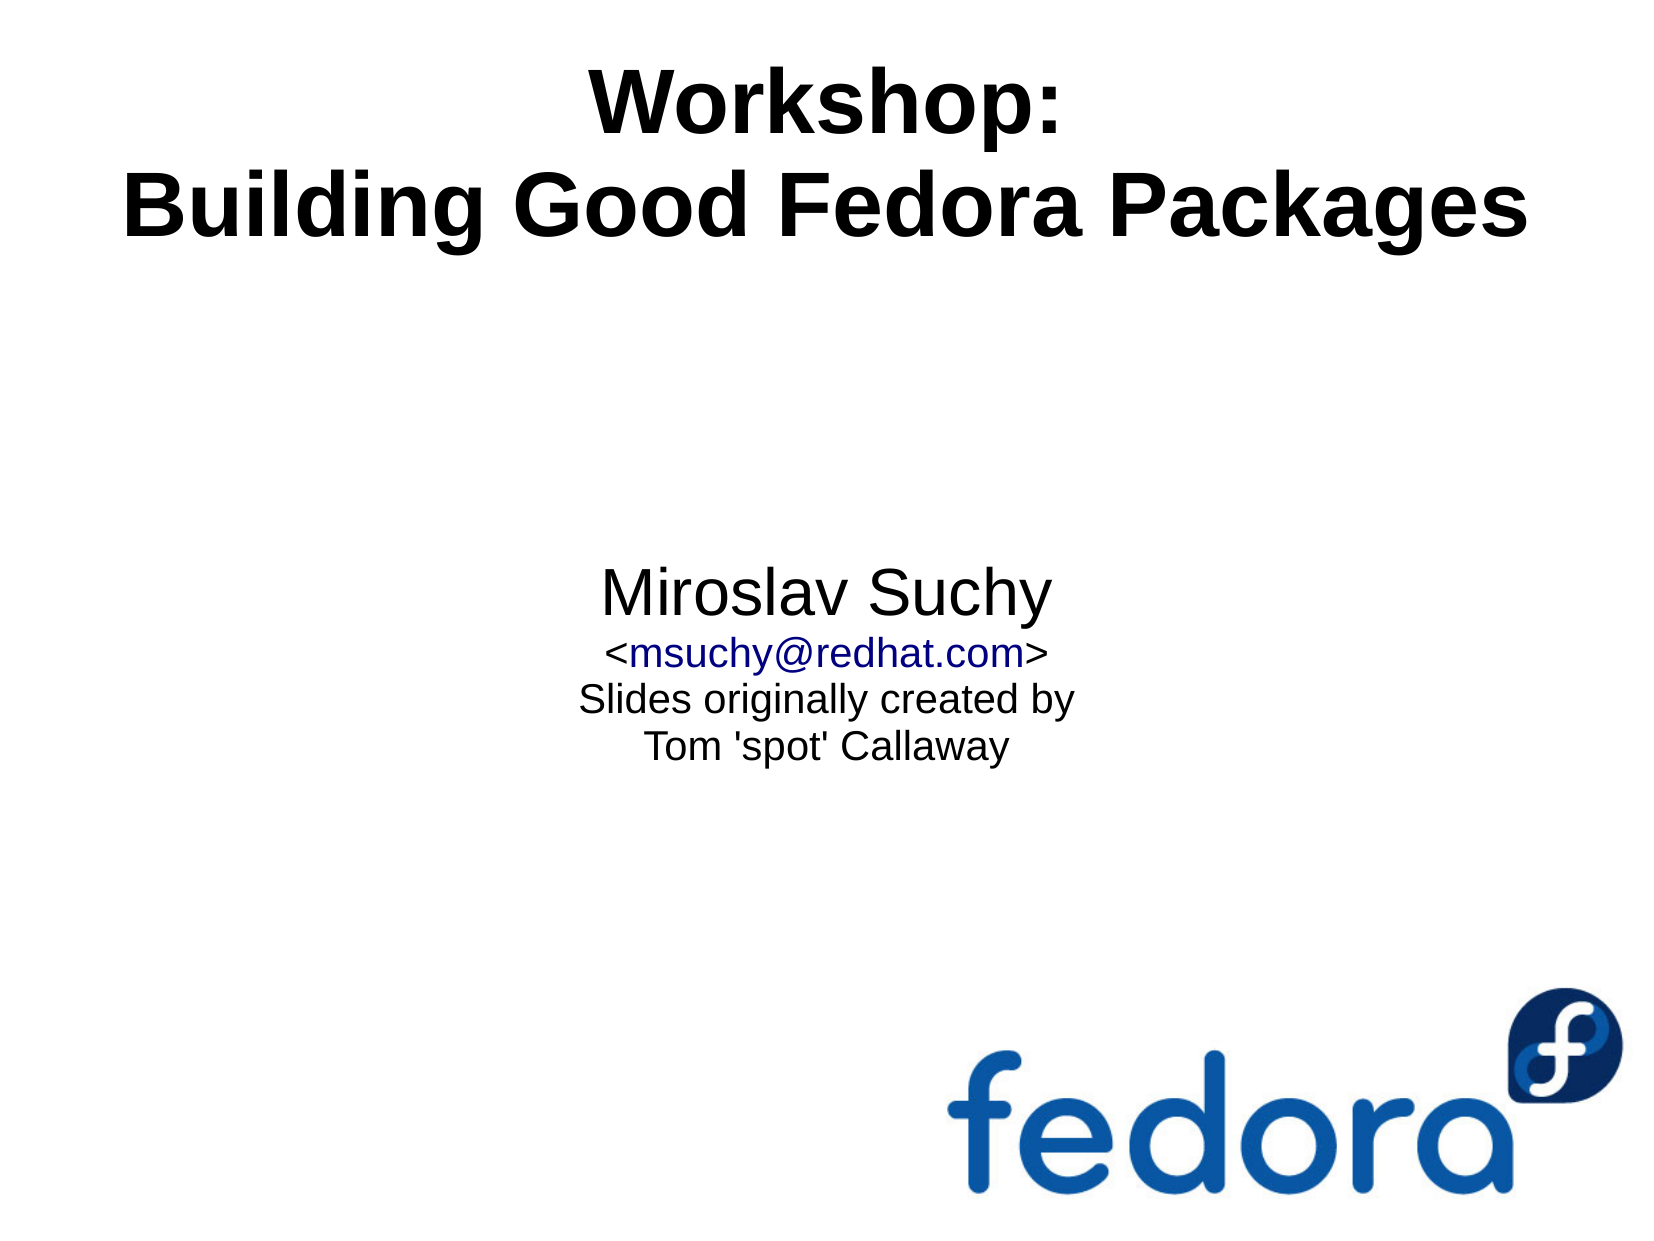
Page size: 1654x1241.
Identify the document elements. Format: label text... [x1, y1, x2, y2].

subtitle Miroslav Suchy <msuchy@redhat.com> Slides originally created by Tom 'spot' Callaway [82, 290, 1571, 1109]
title Workshop: Building Good Fedora Packages [82, 49, 1571, 257]
picture [925, 967, 1651, 1227]
